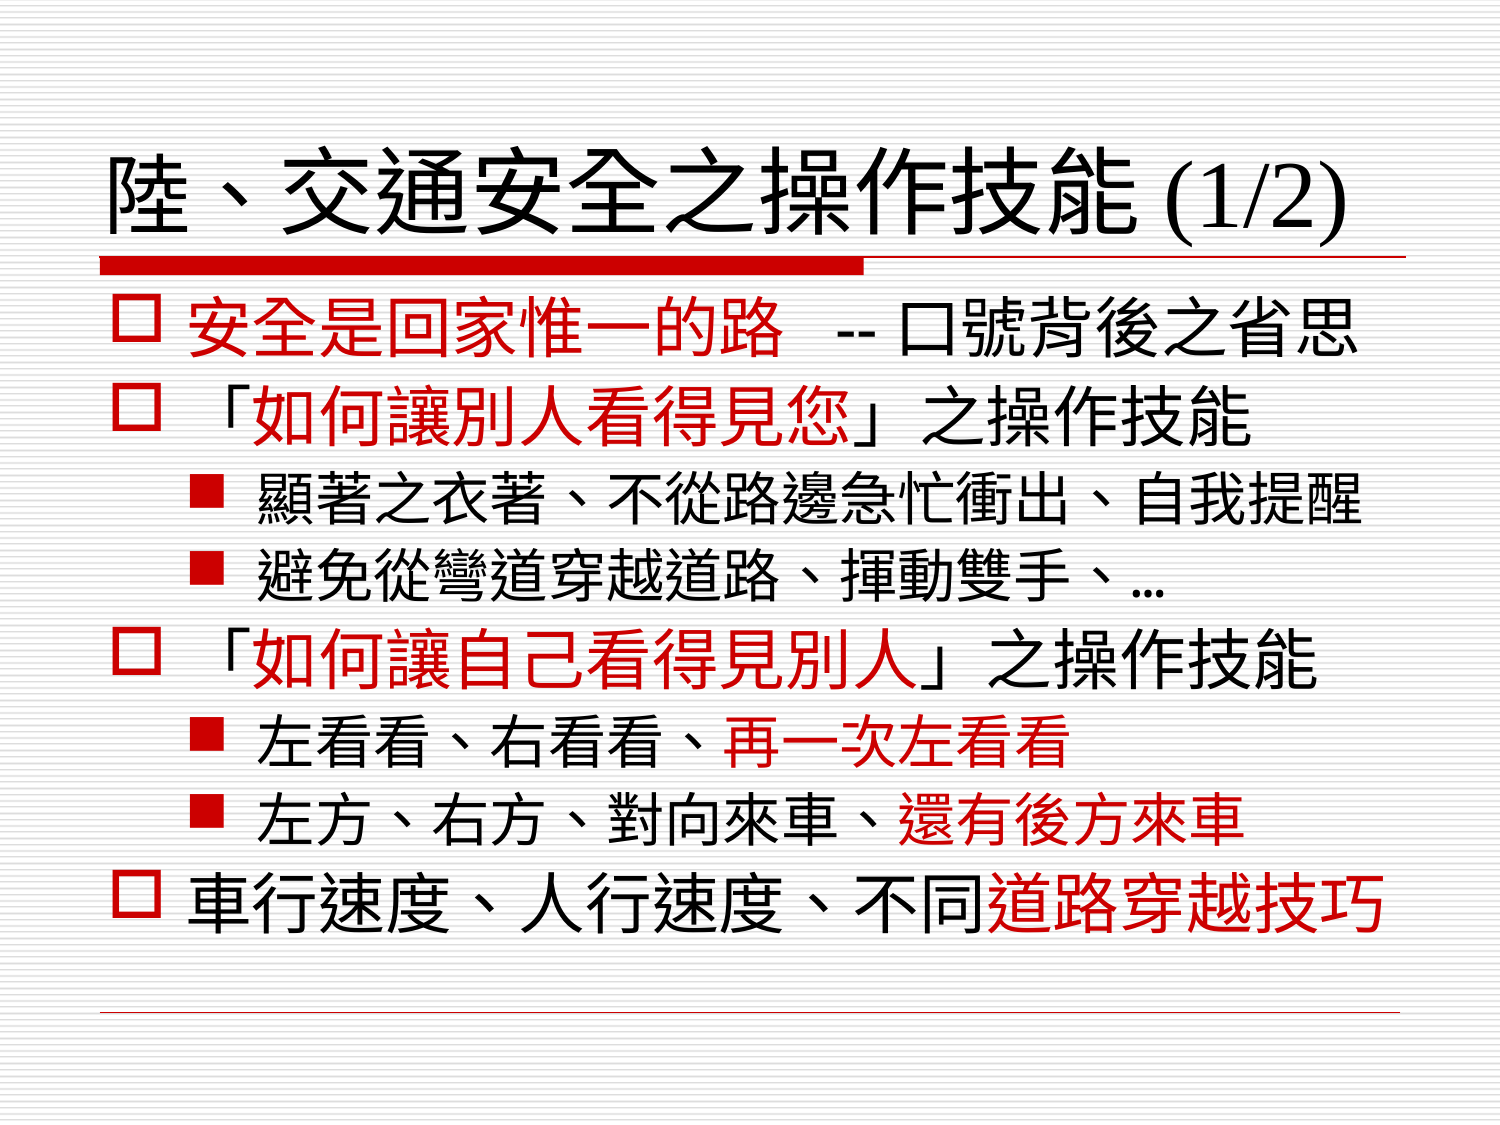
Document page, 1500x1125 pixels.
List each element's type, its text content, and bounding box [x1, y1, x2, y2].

title 陸、交通安全之操作技能(1/2) [88, 54, 1437, 255]
picture [0, 0, 1500, 1125]
list 安全是回家惟一的路 --口號背後之省思 「如何讓別人看得見您」之操作技能 顯著之衣著、不從路邊急忙衝出、自我提醒 避免從彎道穿越道路、揮動雙手、… 「如何讓自己看得見別人」之操作技能 左看看、右看看、再一次左看看 左方、右方、對向來車、還有後方來車 車行速度、人行速度、不同道路穿越技巧 [92, 287, 1406, 988]
